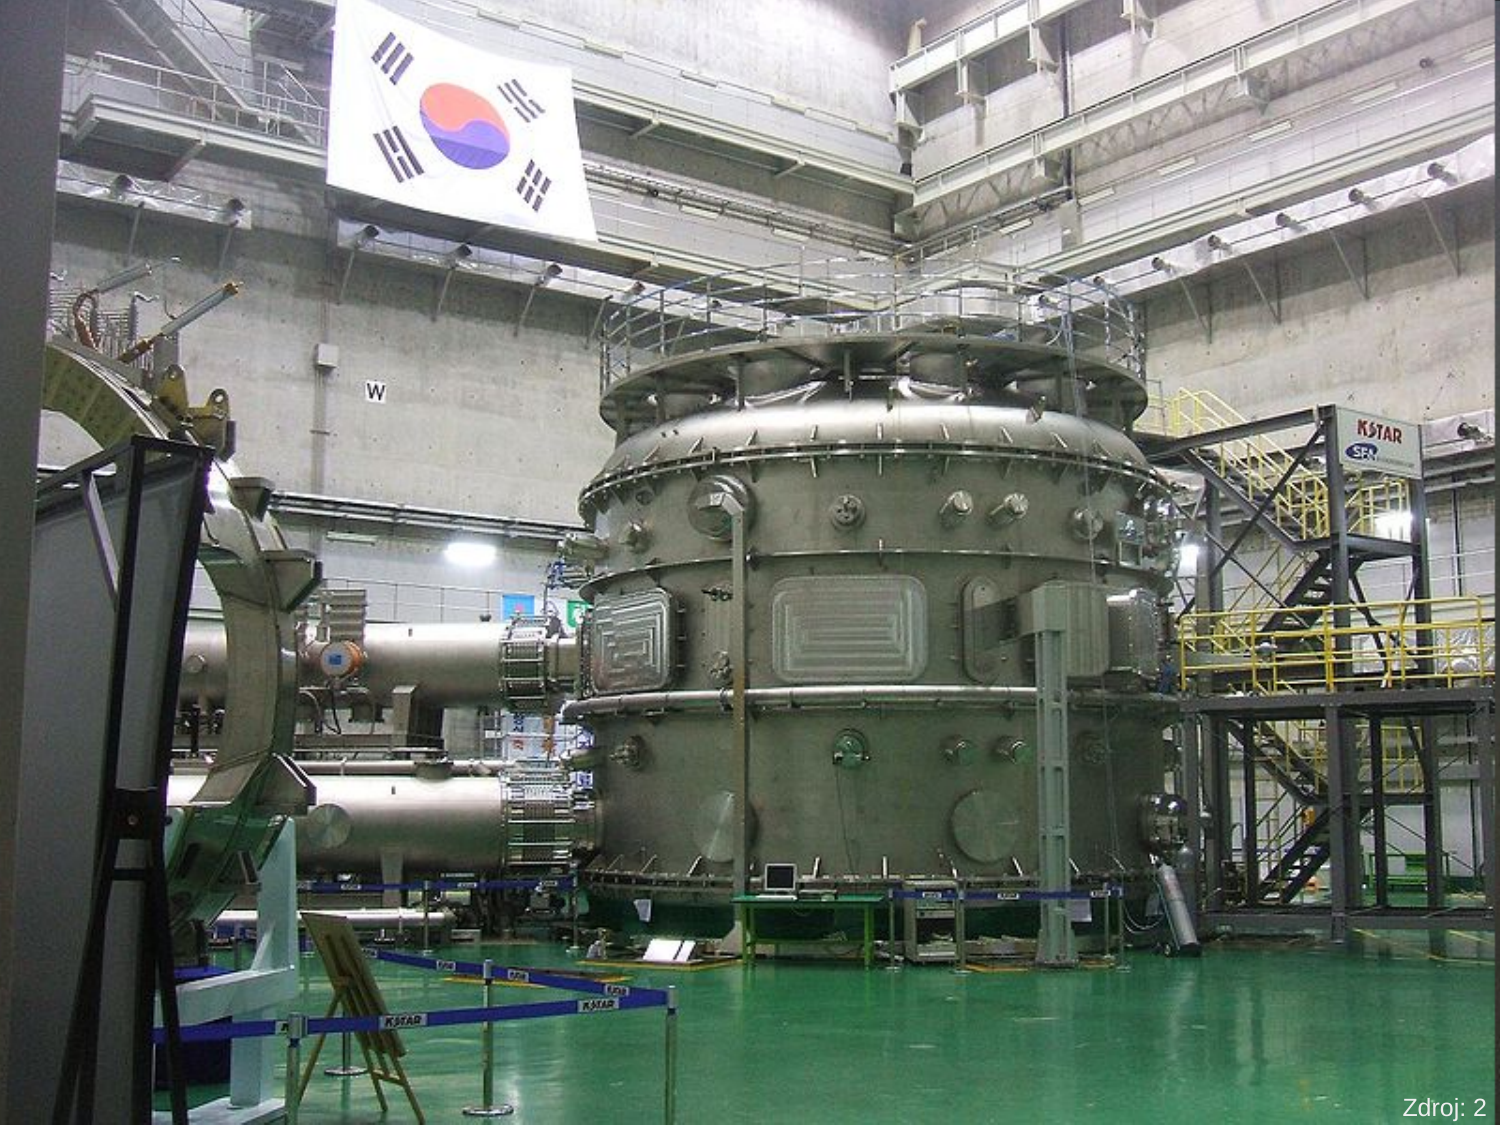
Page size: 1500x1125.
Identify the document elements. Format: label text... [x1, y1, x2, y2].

text_box Zdroj: 2 [1387, 1084, 1500, 1125]
picture [0, 0, 1500, 1125]
